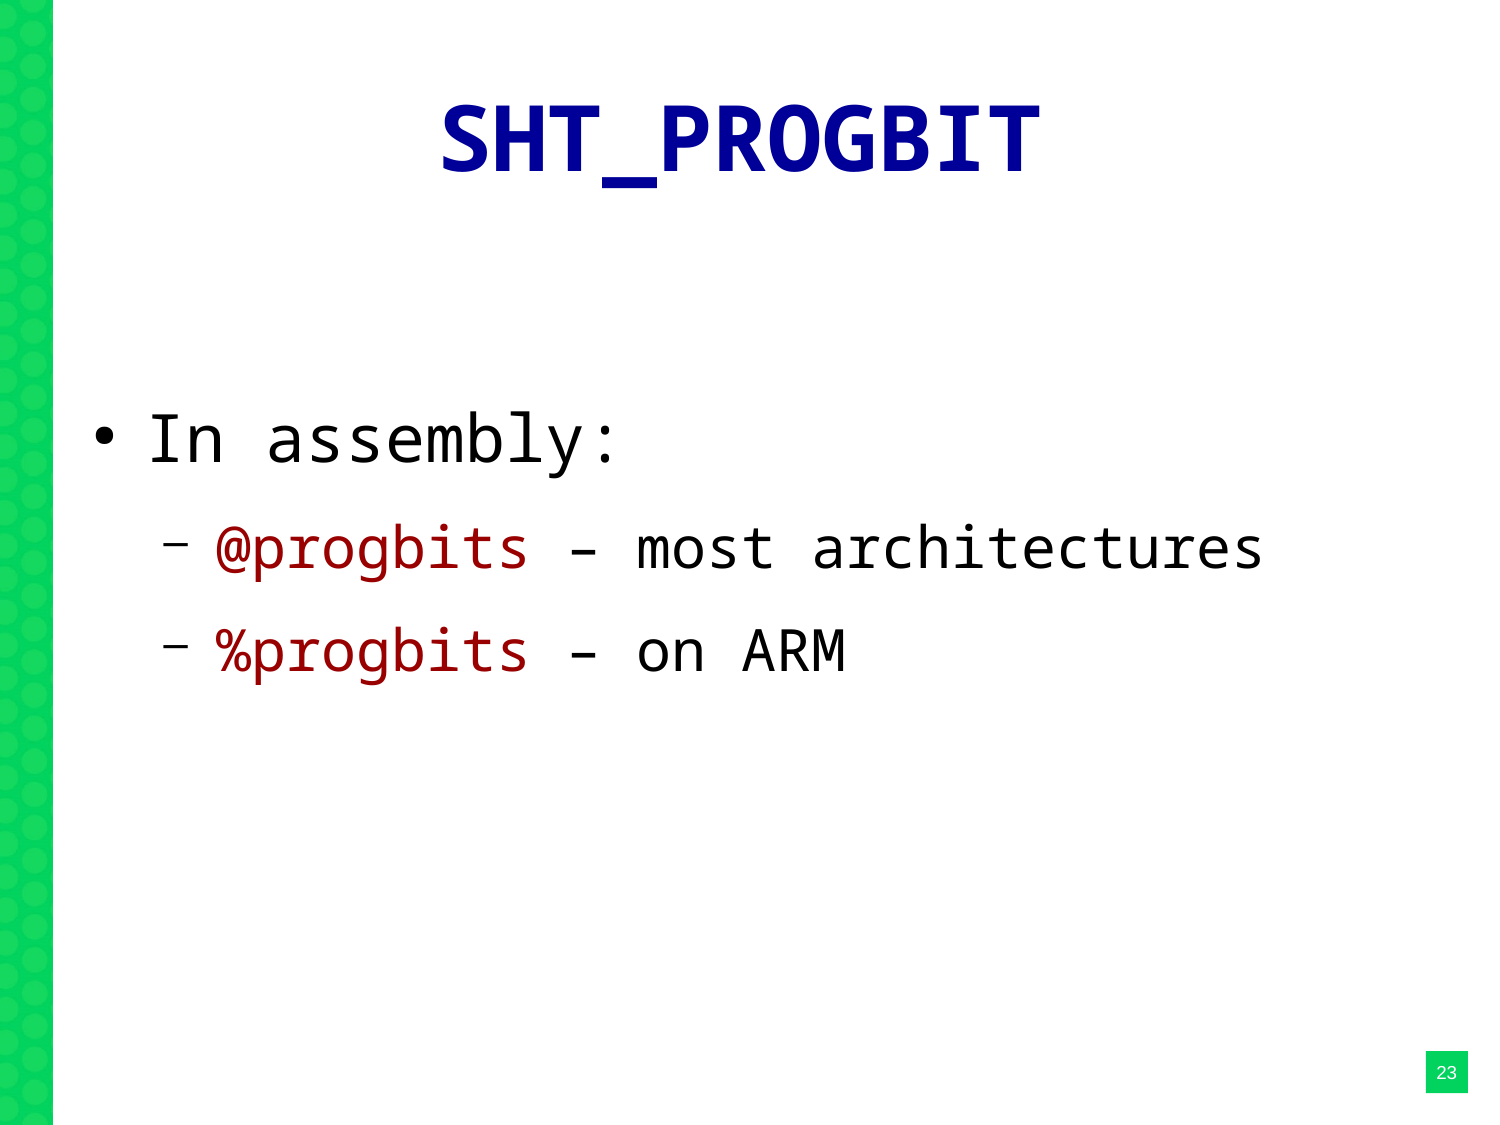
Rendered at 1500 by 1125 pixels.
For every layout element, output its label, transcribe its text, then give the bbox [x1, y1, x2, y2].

list In assembly: @progbits – most architectures %progbits – on ARM [75, 271, 1426, 924]
title SHT_PROGBIT [75, 13, 1426, 259]
text_box <number> [1425, 1051, 1468, 1094]
picture [0, 0, 53, 1125]
